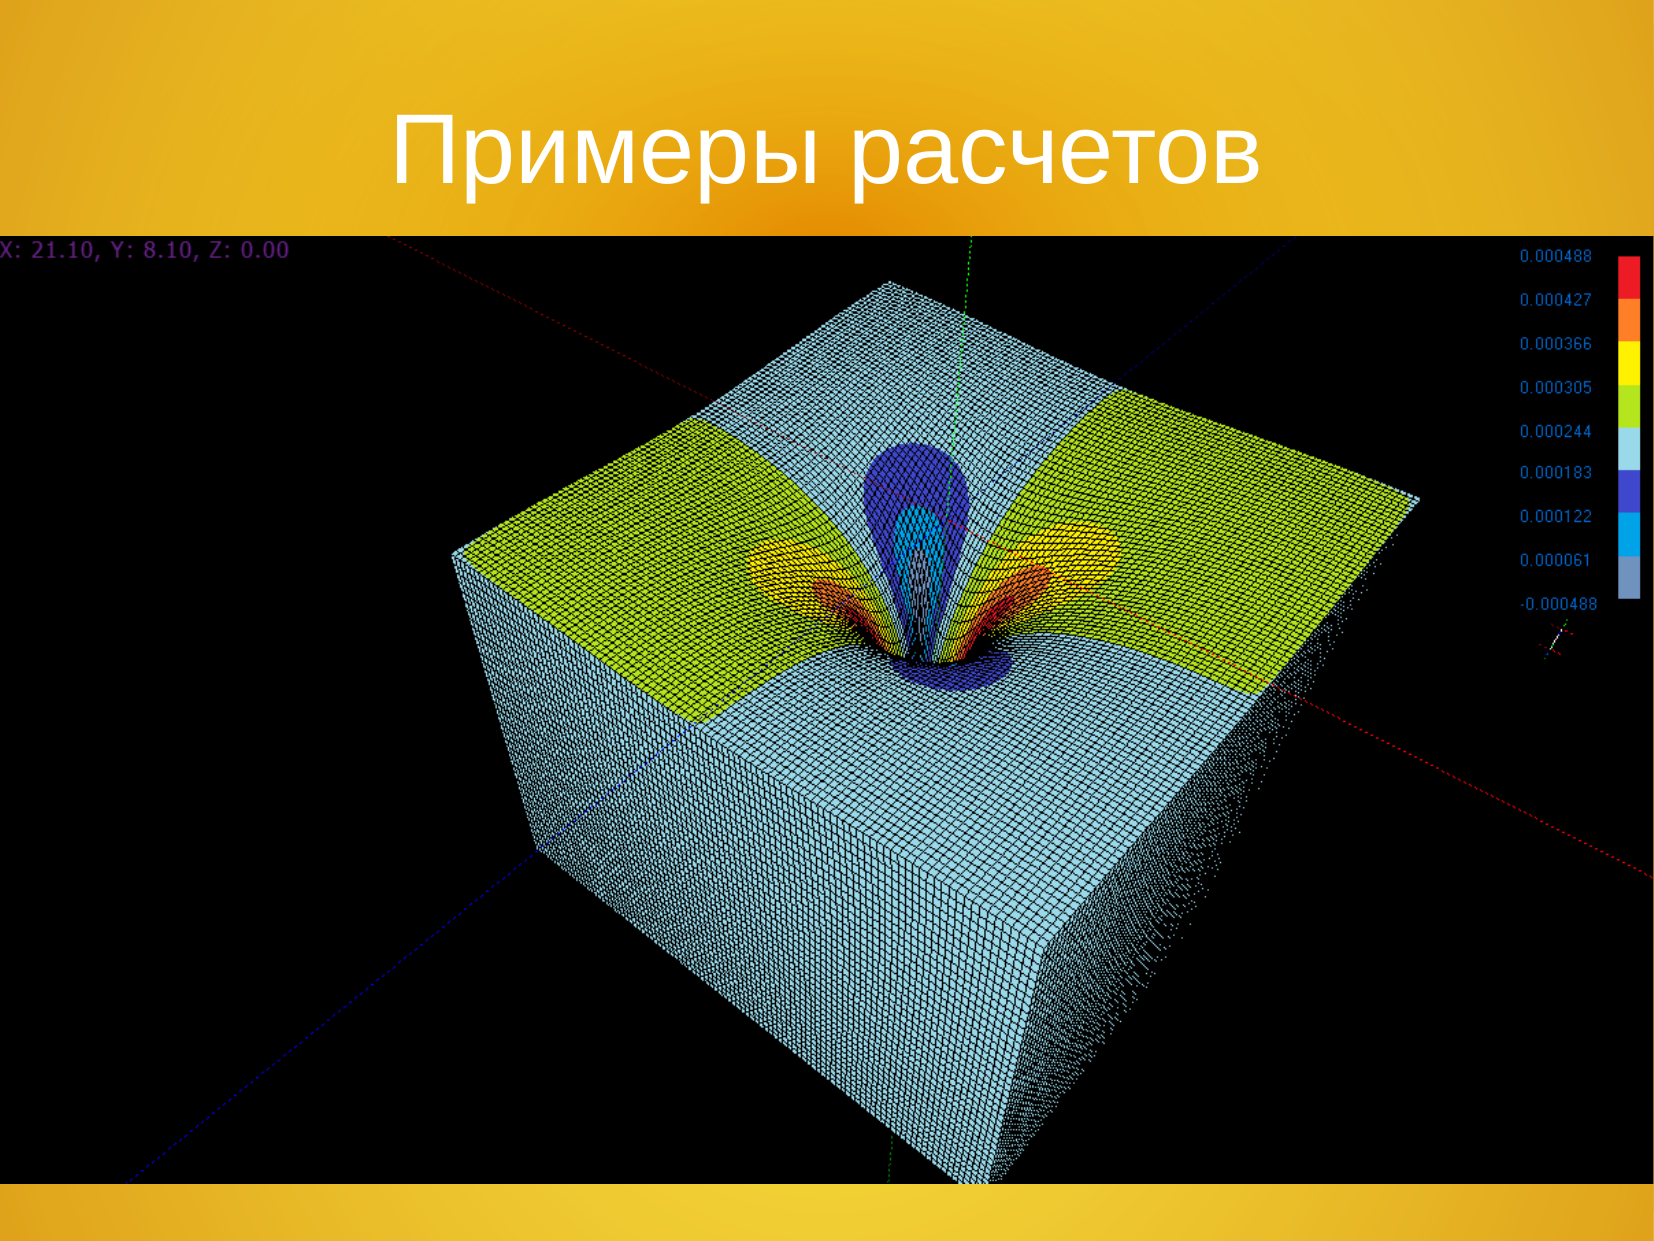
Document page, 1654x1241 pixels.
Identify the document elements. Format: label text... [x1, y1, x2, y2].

title Примеры расчетов [82, 38, 1571, 236]
picture [0, 236, 1654, 1184]
